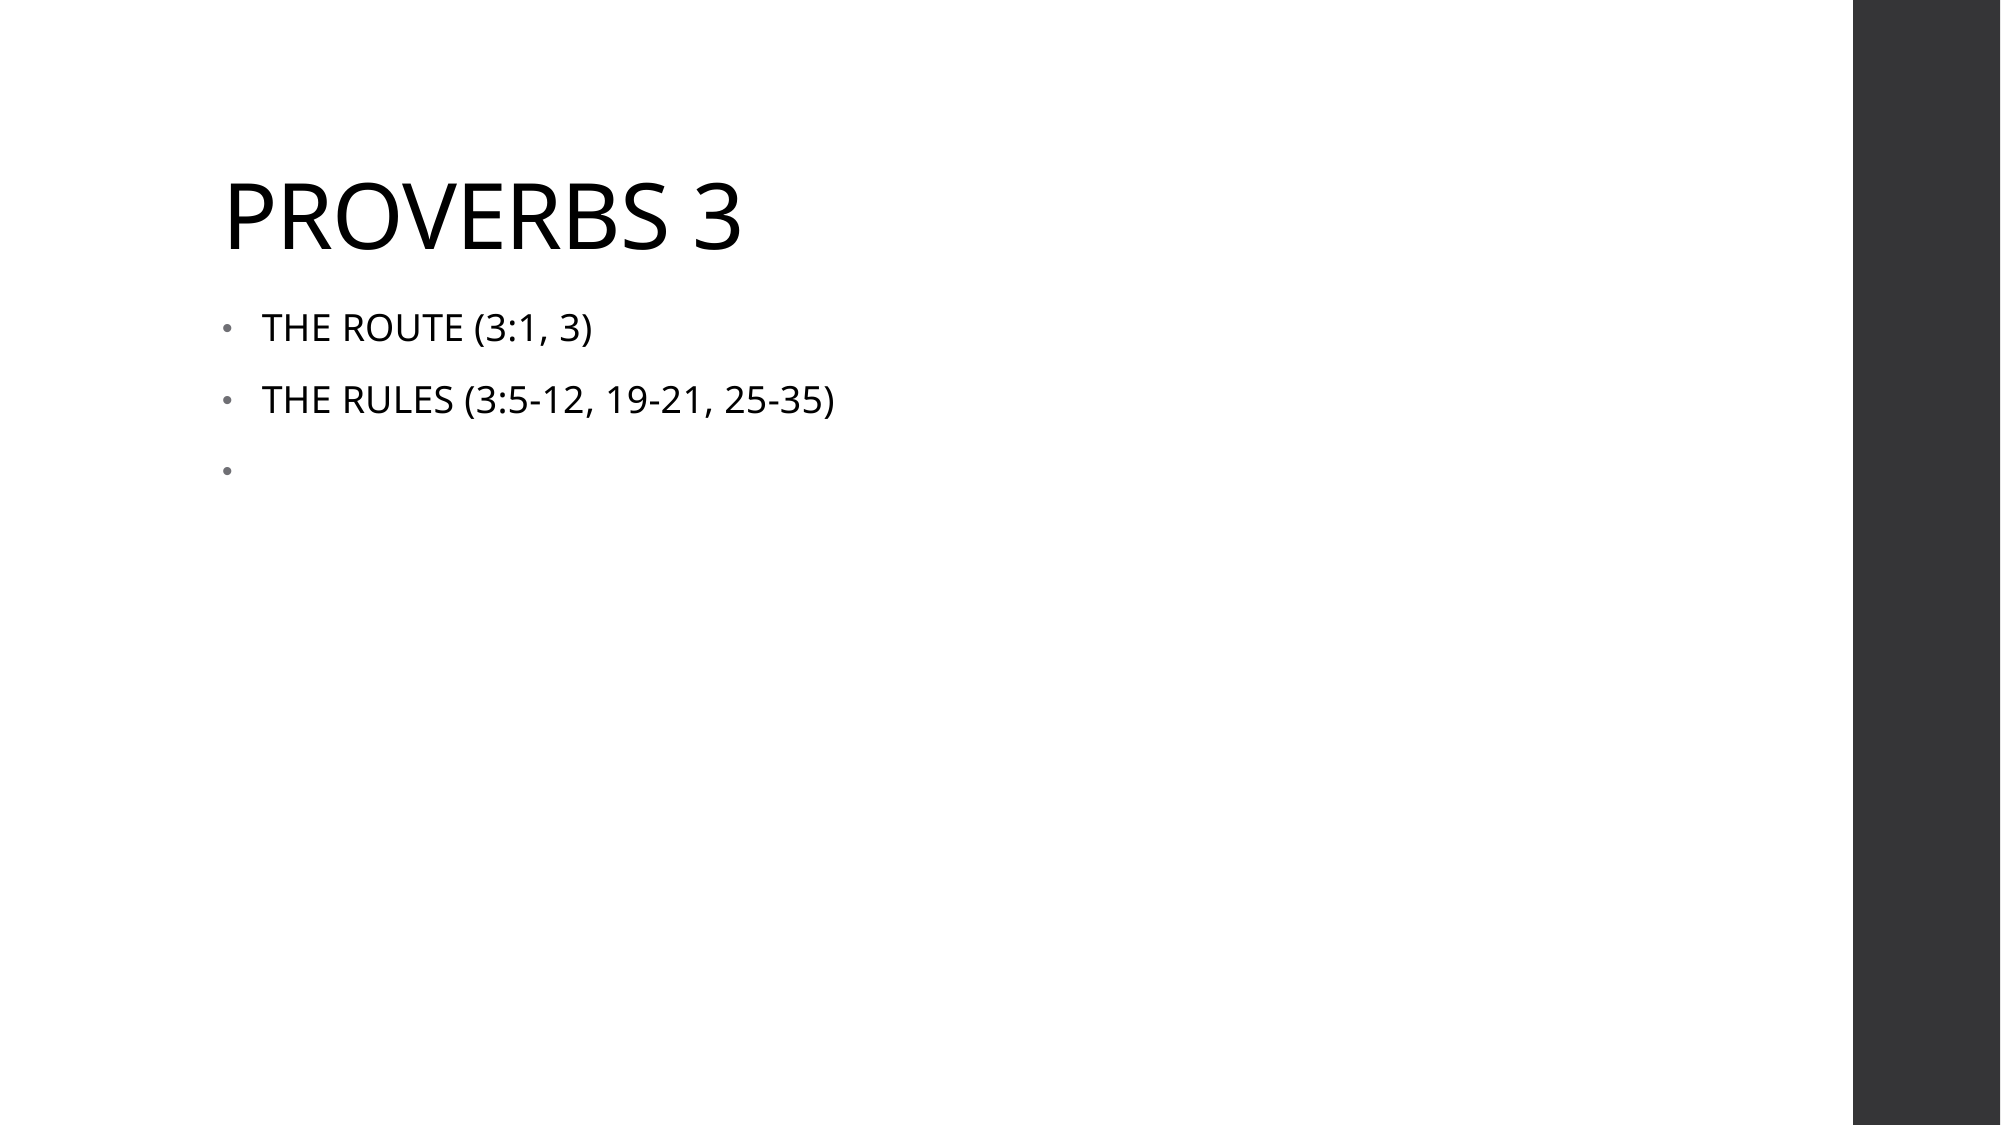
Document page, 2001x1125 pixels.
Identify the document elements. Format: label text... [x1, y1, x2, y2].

list THE ROUTE (3:1, 3) THE RULES (3:5-12, 19-21, 25-35) [206, 299, 1617, 1014]
title PROVERBS 3 [206, 60, 1797, 278]
